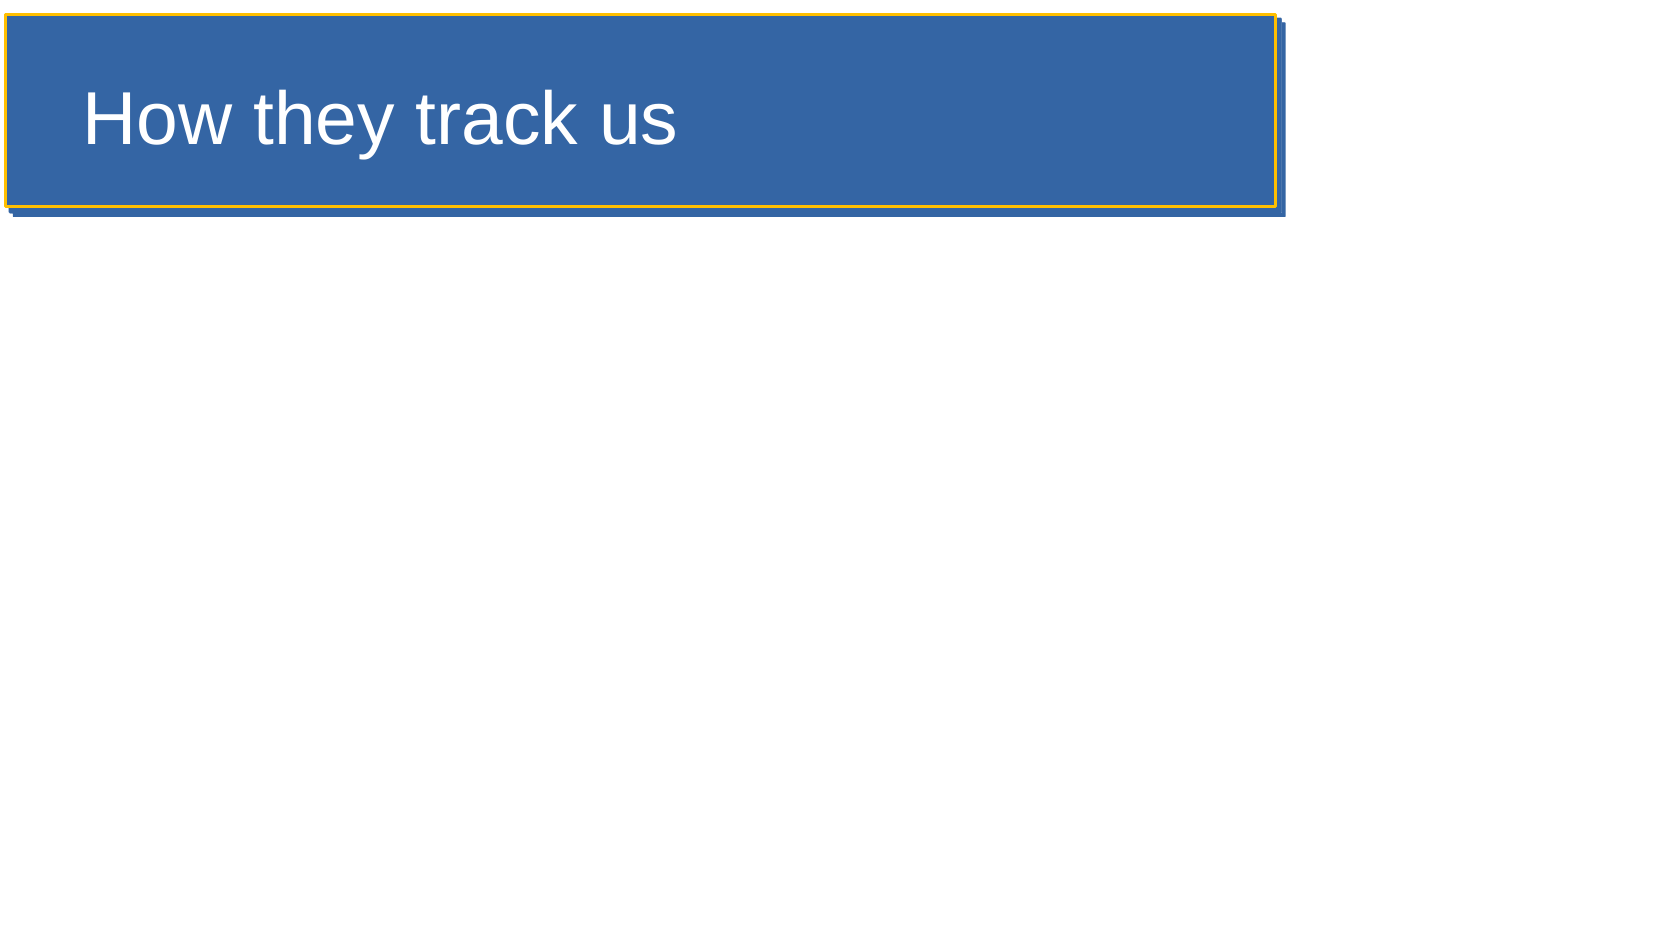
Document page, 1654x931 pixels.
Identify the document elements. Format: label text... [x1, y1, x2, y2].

title How they track us [82, 44, 1235, 192]
